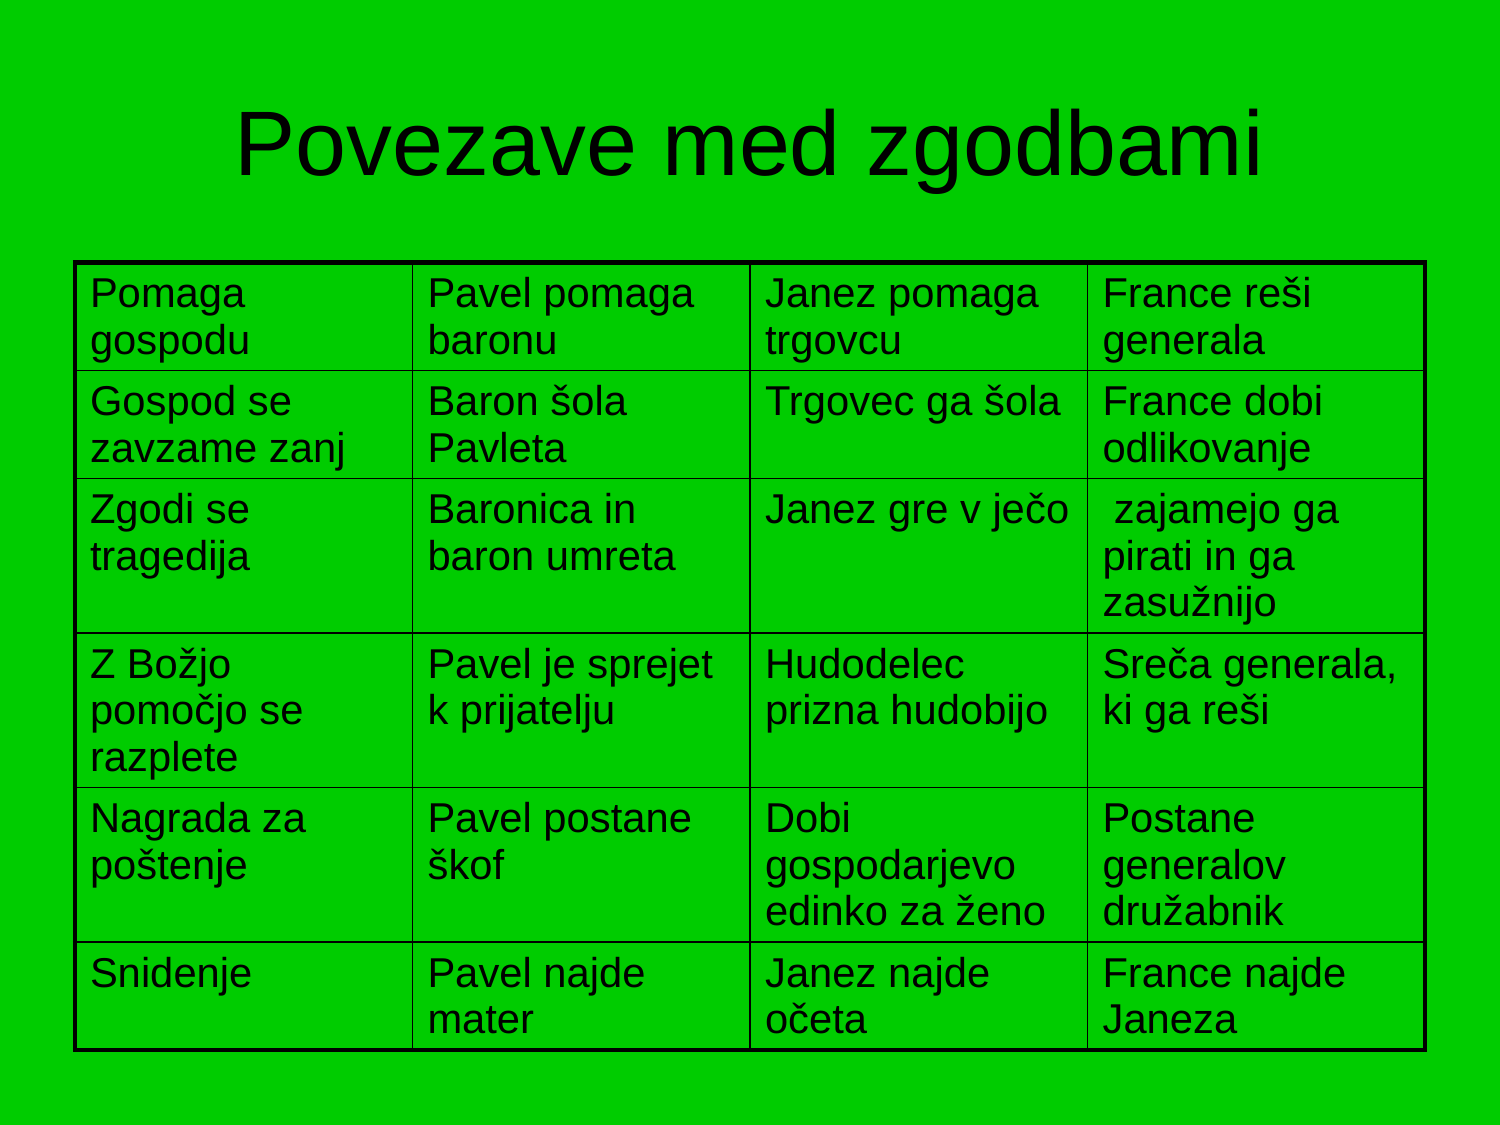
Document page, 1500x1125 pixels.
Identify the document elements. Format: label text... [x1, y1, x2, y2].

table_cell Sreča generala, ki ga reši [1088, 634, 1423, 787]
table_header Pomaga gospodu [77, 265, 412, 370]
table_cell Pavel postane škof [413, 788, 749, 941]
table_cell Pavel je sprejet k prijatelju [413, 634, 749, 787]
table_cell France dobi odlikovanje [1088, 371, 1423, 478]
table_cell France najde Janeza [1088, 943, 1423, 1048]
table_header Pavel pomaga baronu [413, 265, 749, 370]
table_cell Z Božjo pomočjo se razplete [77, 634, 412, 787]
table_cell Pavel najde mater [413, 943, 749, 1048]
table_cell Trgovec ga šola [751, 371, 1087, 478]
table_cell Snidenje [77, 943, 412, 1048]
table_cell Dobi gospodarjevo edinko za ženo [751, 788, 1087, 941]
table_cell Hudodelec prizna hudobijo [751, 634, 1087, 787]
table_cell zajamejo ga pirati in ga zasužnijo [1088, 479, 1423, 632]
table_cell Baron šola Pavleta [413, 371, 749, 478]
table_header France reši generala [1088, 265, 1423, 370]
table_cell Janez najde očeta [751, 943, 1087, 1048]
table_cell Baronica in baron umreta [413, 479, 749, 632]
table_cell Gospod se zavzame zanj [77, 371, 412, 478]
table_cell Janez gre v ječo [751, 479, 1087, 632]
table_cell Zgodi se tragedija [77, 479, 412, 632]
table_header Janez pomaga trgovcu [751, 265, 1087, 370]
title Povezave med zgodbami [75, 45, 1425, 233]
table_cell Nagrada za poštenje [77, 788, 412, 941]
table_cell Postane generalov družabnik [1088, 788, 1423, 941]
